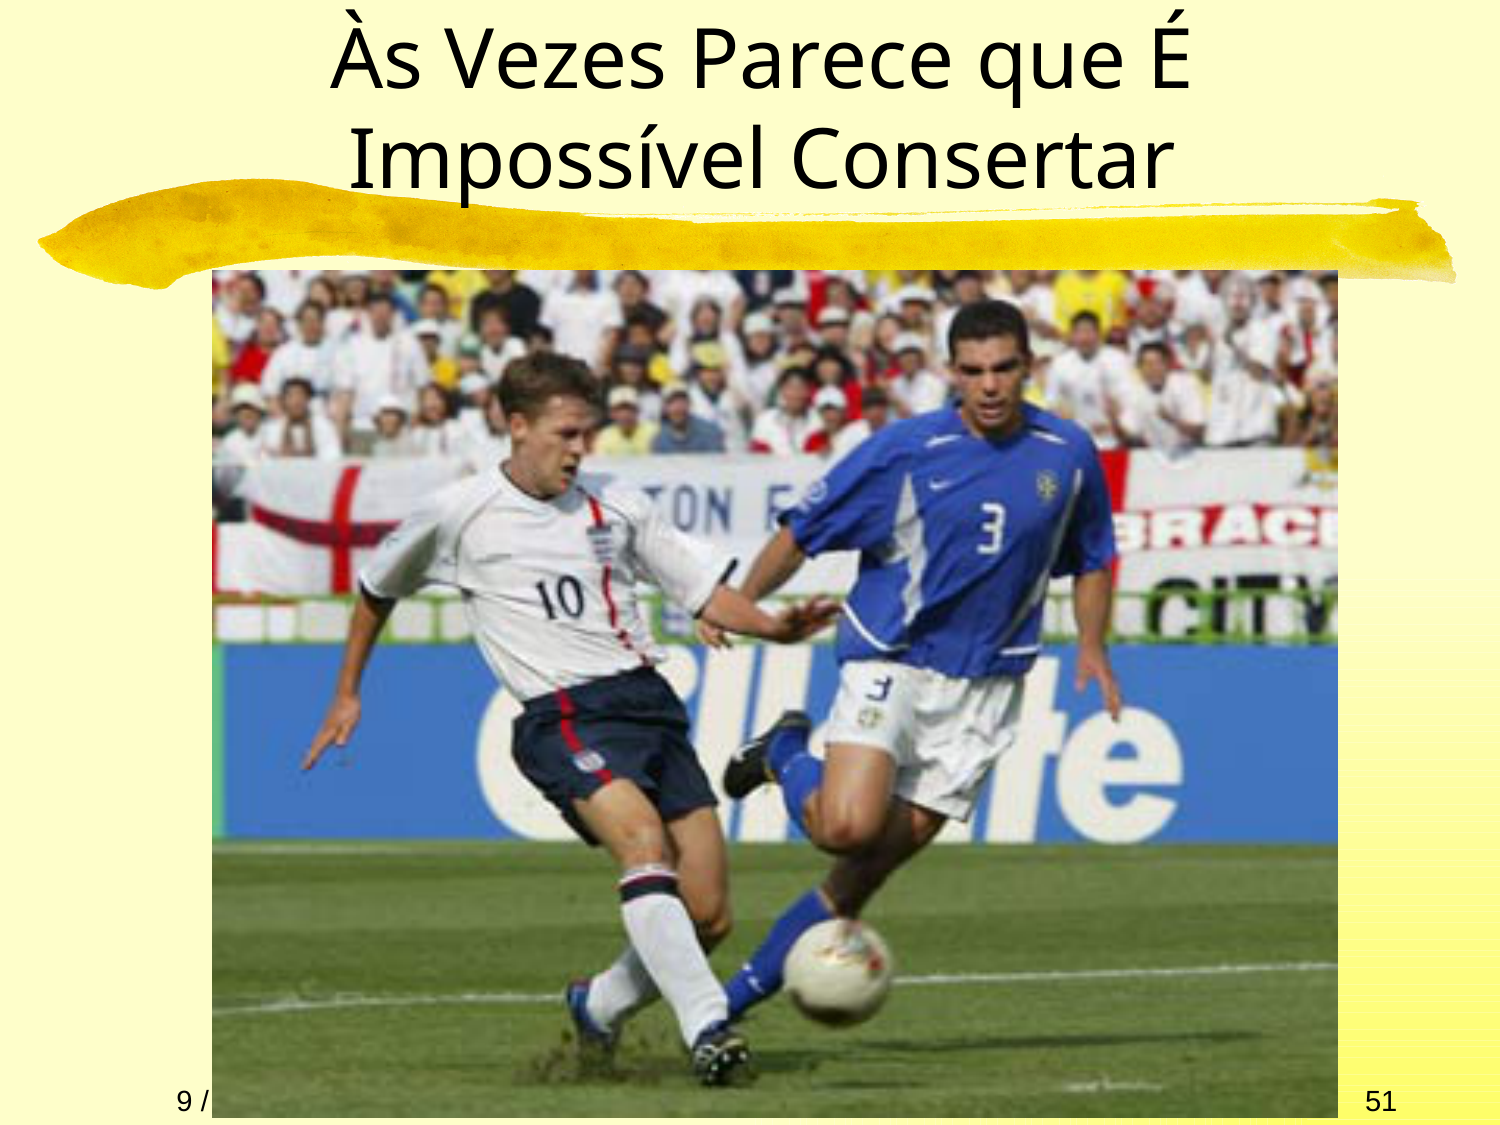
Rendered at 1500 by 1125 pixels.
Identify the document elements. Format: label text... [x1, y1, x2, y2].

title Às Vezes Parece que É Impossível Consertar [125, 0, 1401, 213]
picture [24, 174, 1463, 1118]
